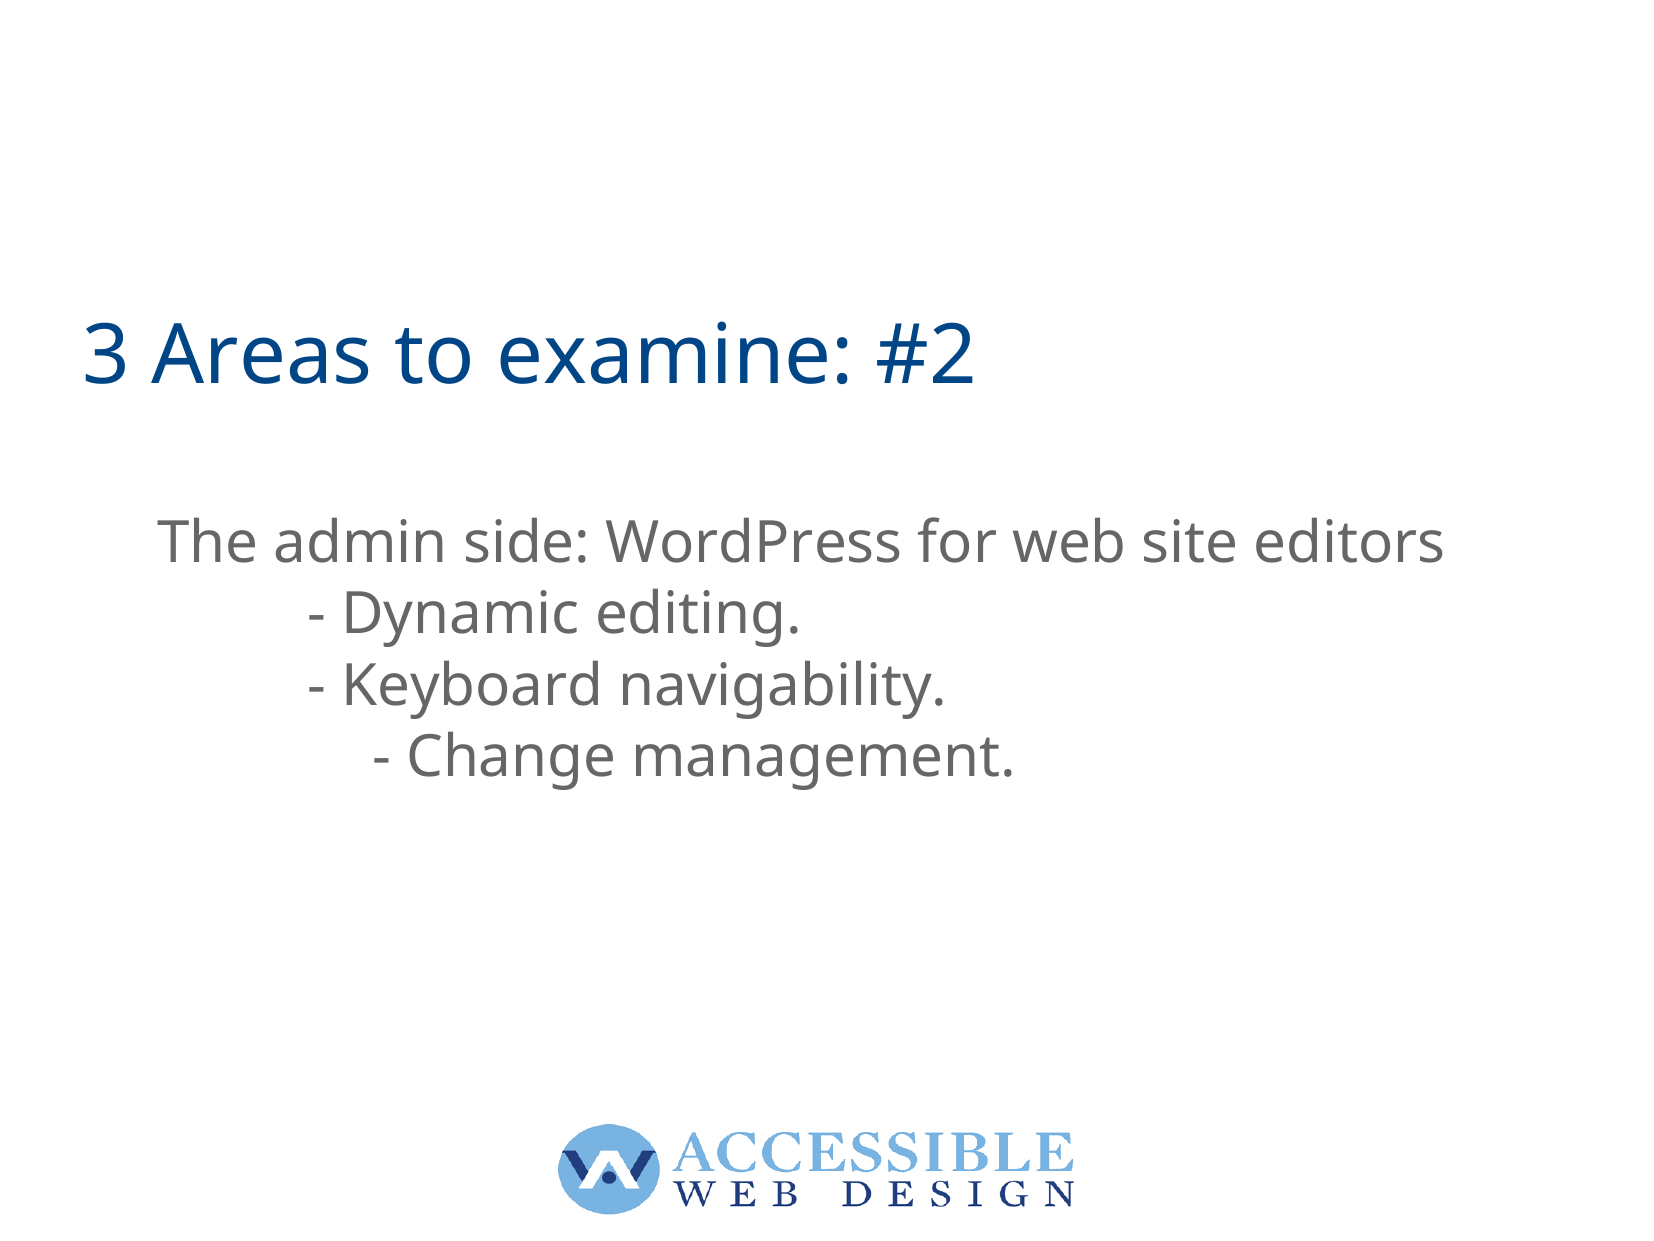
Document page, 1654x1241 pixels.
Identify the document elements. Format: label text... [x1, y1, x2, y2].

text_box 3 Areas to examine: #2 The admin side: WordPress for web site editors - Dynamic editing. - Keyboard navigability. - Change management. [82, 49, 1571, 1109]
picture [558, 1124, 1074, 1215]
